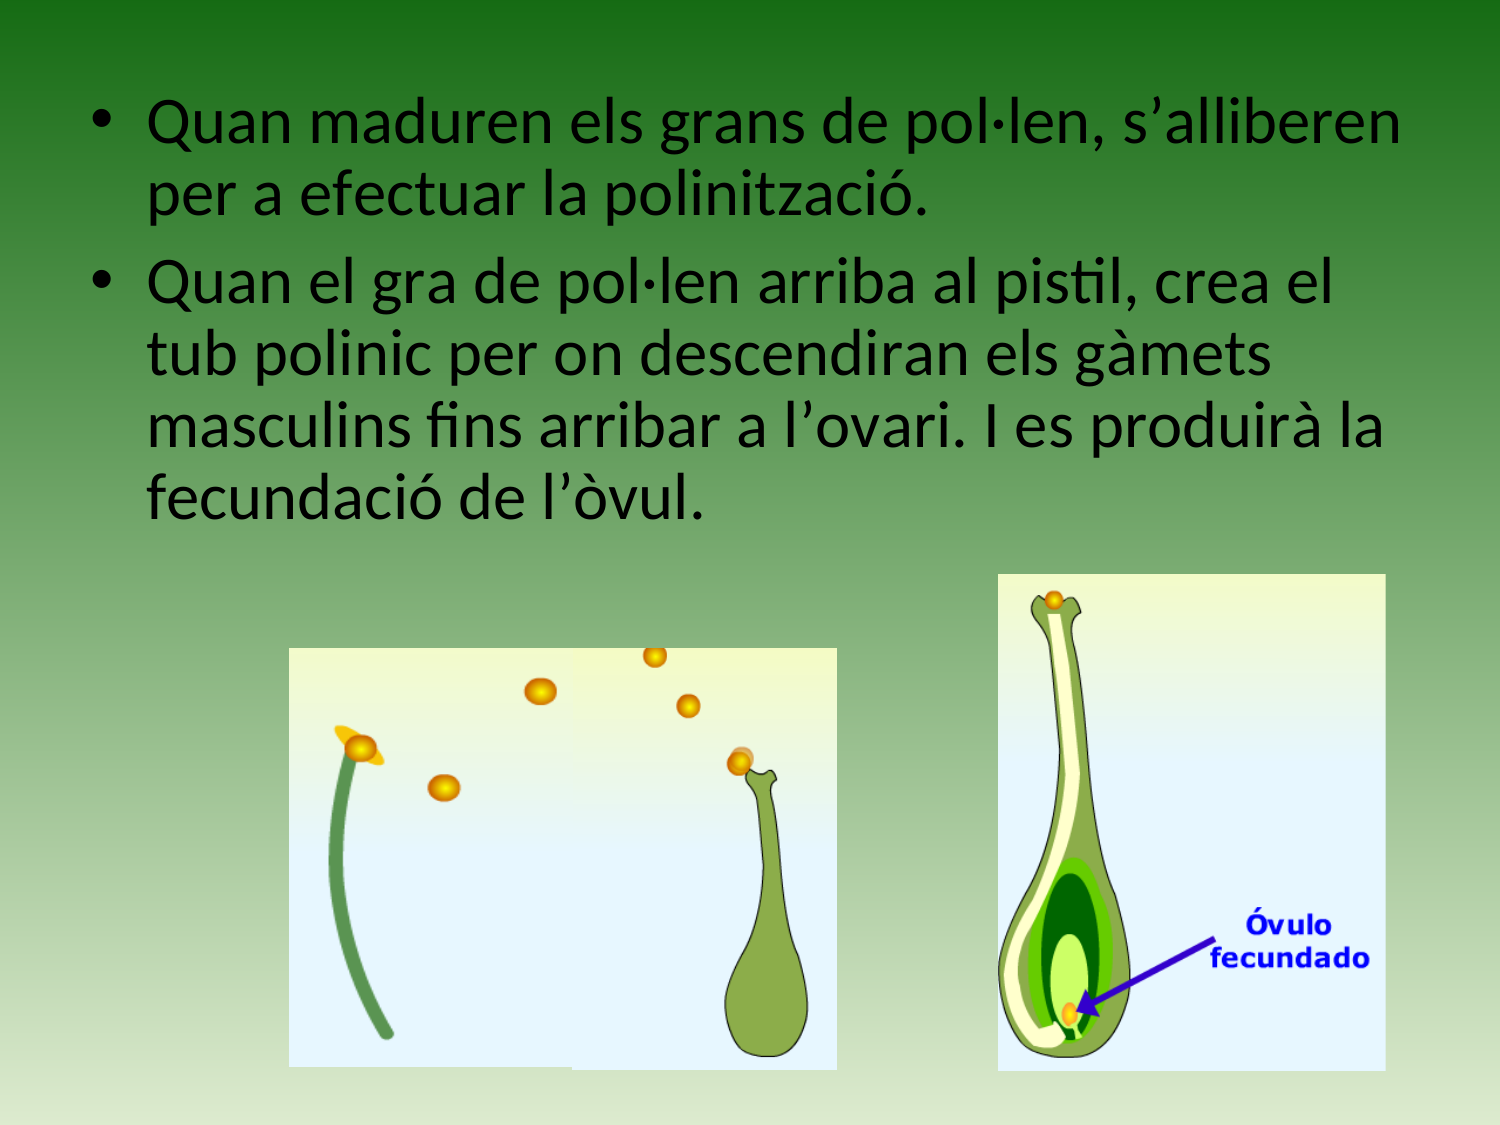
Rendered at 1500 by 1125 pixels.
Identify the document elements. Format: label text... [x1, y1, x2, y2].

picture [998, 574, 1386, 1071]
picture [289, 648, 838, 1071]
list Quan maduren els grans de pol·len, s’alliberen per a efectuar la polinització. Quan el gra de pol·len arriba al pistil, crea el tub polinic per on descendiran els gàmets masculins fins arribar a l’ovari. I es produirà la fecundació de l’òvul. [75, 78, 1426, 587]
